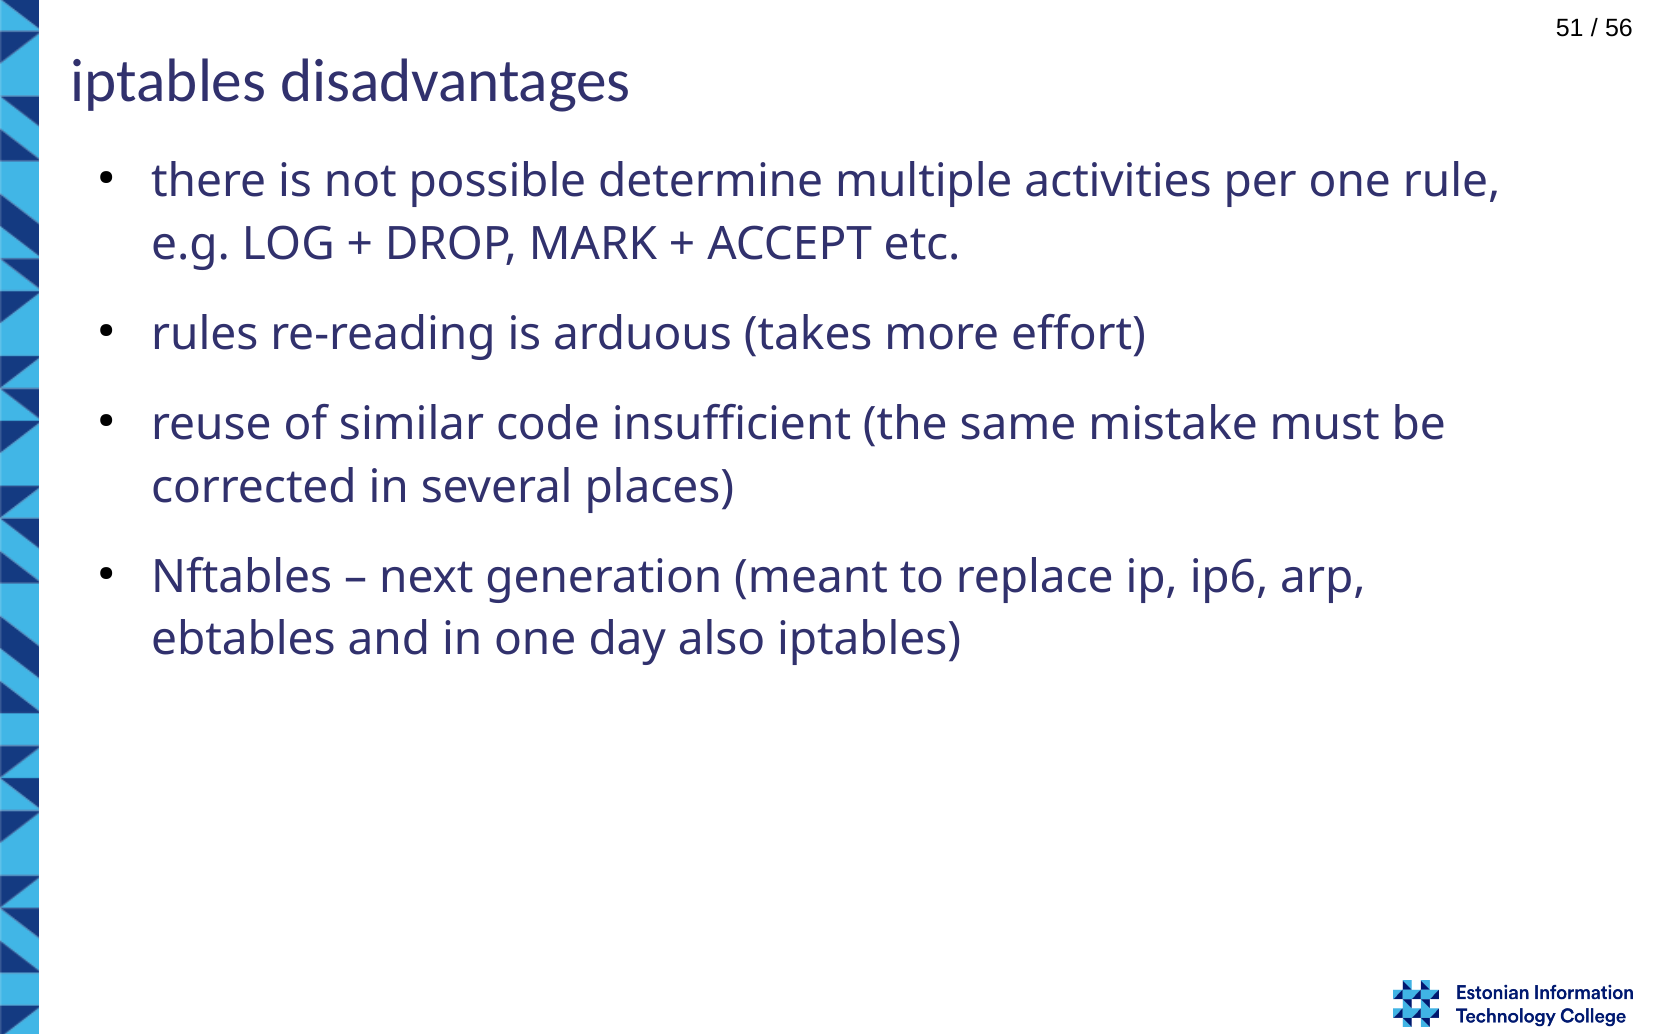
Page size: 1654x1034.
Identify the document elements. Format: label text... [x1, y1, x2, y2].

picture [1393, 980, 1633, 1027]
list there is not possible determine multiple activities per one rule, e.g. LOG + DROP, MARK + ACCEPT etc. rules re-reading is arduous (takes more effort) reuse of similar code insufficient (the same mistake must be corrected in several places) Nftables – next generation (meant to replace ip, ip6, arp, ebtables and in one day also iptables) [80, 147, 1536, 841]
title iptables disadvantages [70, 41, 1630, 130]
